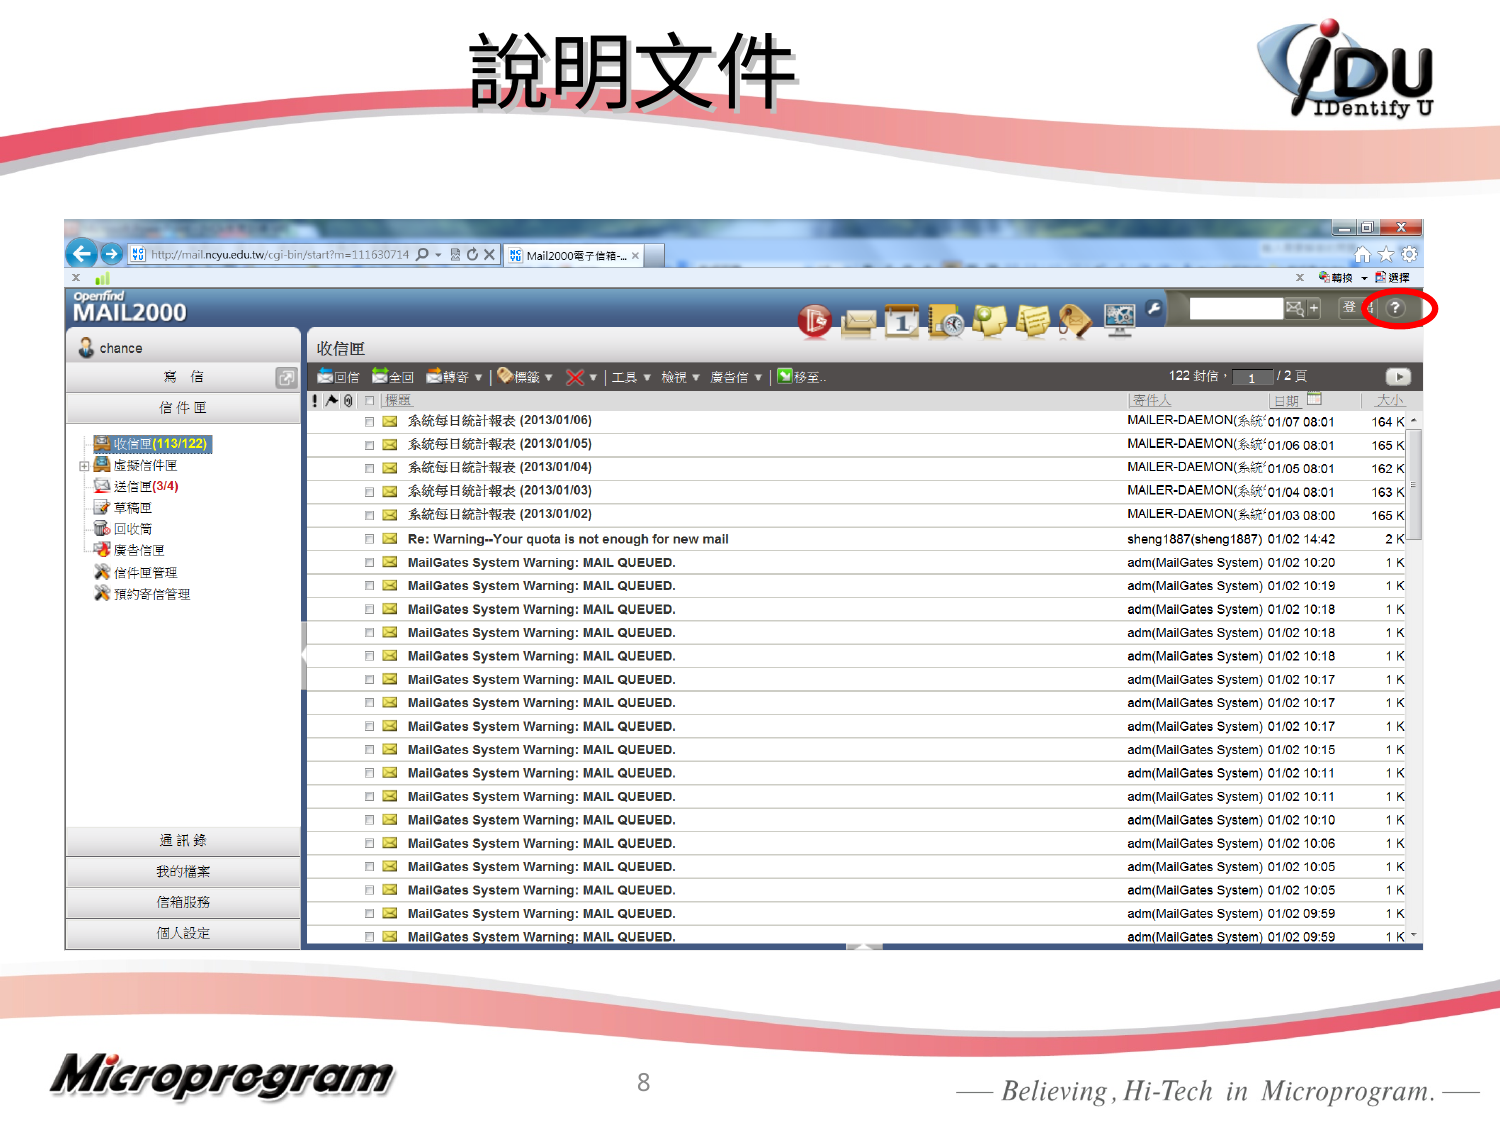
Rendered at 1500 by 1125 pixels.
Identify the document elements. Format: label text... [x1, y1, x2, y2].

text_box [468, 1053, 819, 1114]
title 說明文件 [35, 11, 1231, 118]
picture [1368, 295, 1424, 323]
picture [64, 220, 1424, 951]
